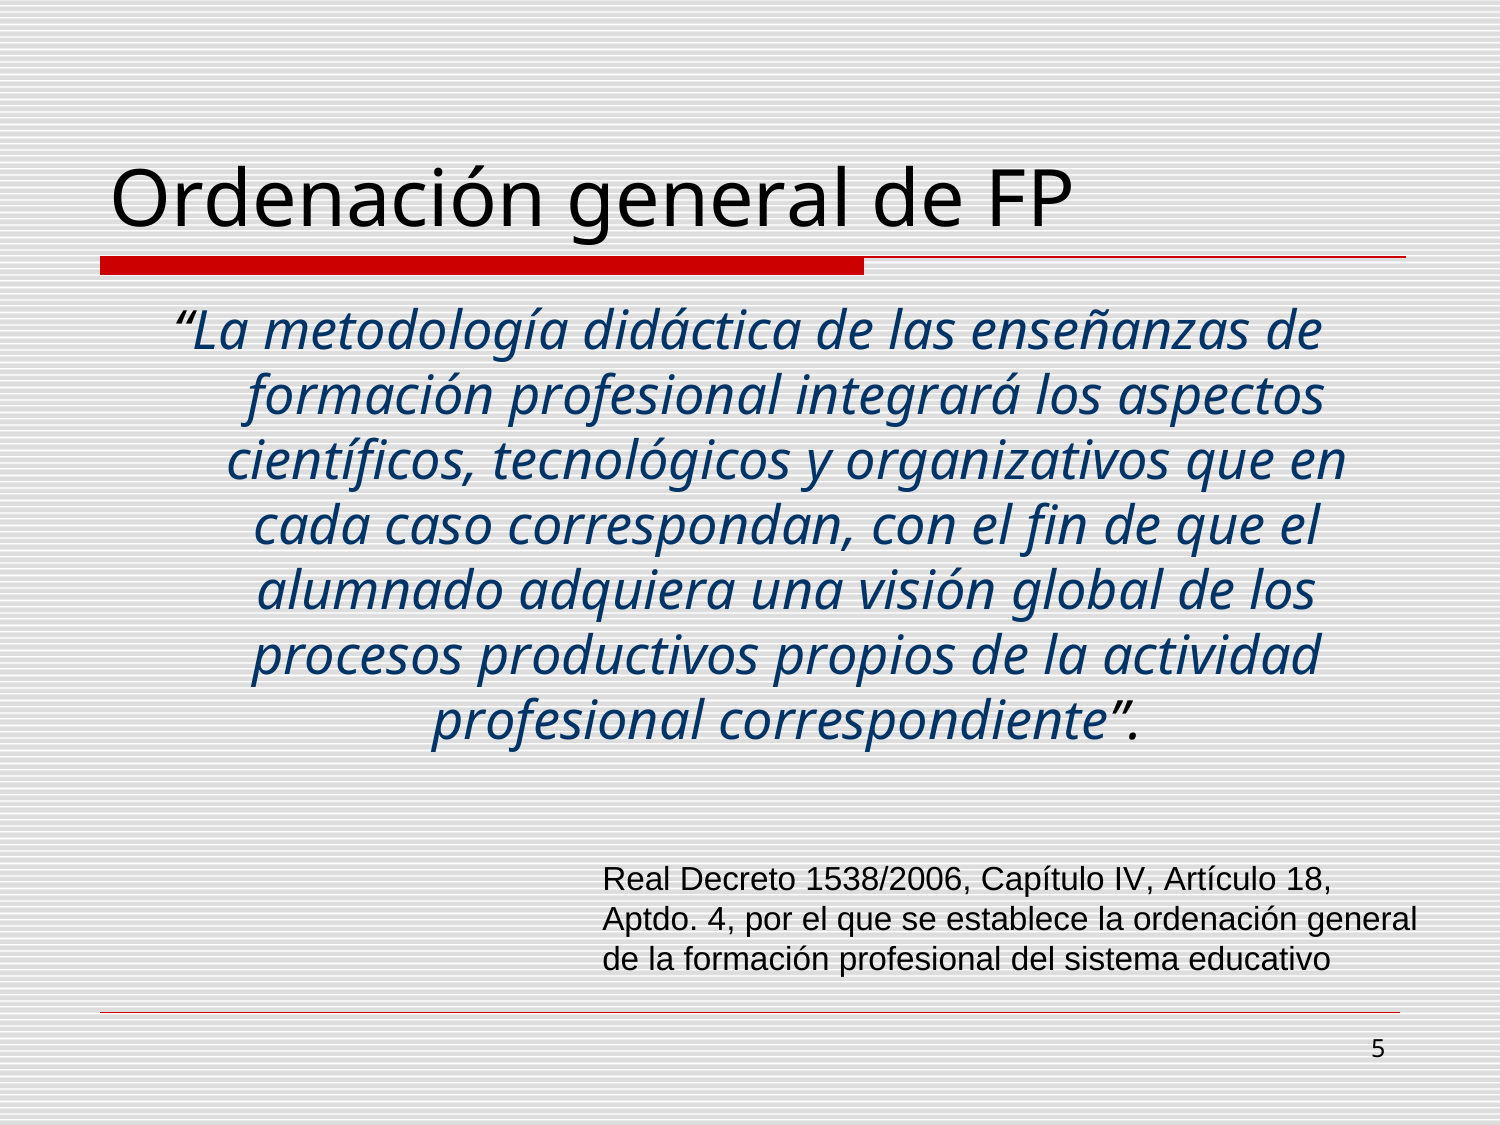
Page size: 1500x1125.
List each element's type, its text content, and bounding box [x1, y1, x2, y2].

list “La metodología didáctica de las enseñanzas de formación profesional integrará los aspectos científicos, tecnológicos y organizativos que en cada caso correspondan, con el fin de que el alumnado adquiera una visión global de los procesos productivos propios de la actividad profesional correspondiente”. [92, 287, 1406, 901]
picture [0, 0, 1500, 1125]
text_box Real Decreto 1538/2006, Capítulo IV, Artículo 18, Aptdo. 4, por el que se establece la ordenación general de la formación profesional del sistema educativo [587, 849, 1438, 986]
text_box <número> [1074, 1024, 1401, 1103]
title Ordenación general de FP [94, 49, 1407, 250]
